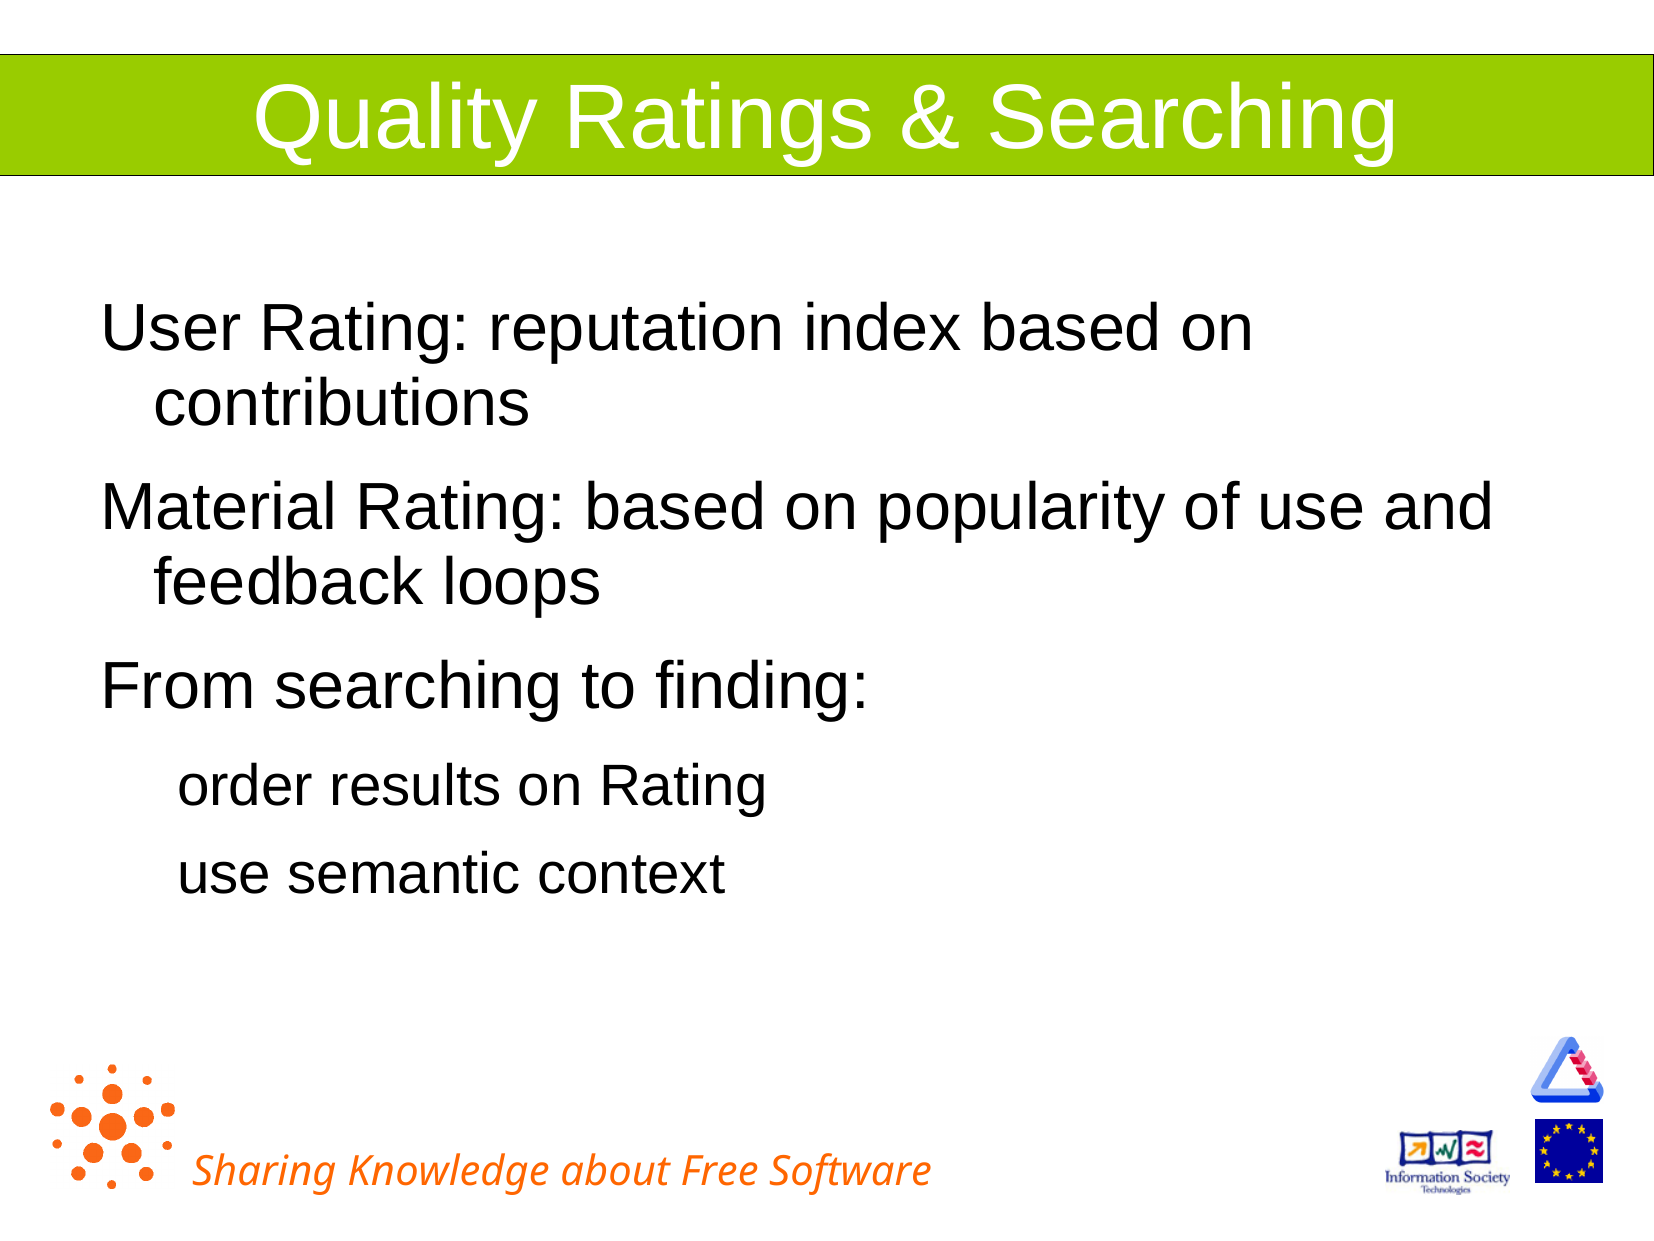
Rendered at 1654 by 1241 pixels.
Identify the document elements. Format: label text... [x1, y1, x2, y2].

picture [1535, 1119, 1603, 1183]
title Quality Ratings & Searching [82, 48, 1571, 185]
picture [1385, 1130, 1510, 1195]
picture [1571, 1036, 1604, 1104]
list User Rating: reputation index based on contributions Material Rating: based on popularity of use and feedback loops From searching to finding: order results on Rating use semantic context [82, 290, 1571, 1109]
picture [50, 1064, 175, 1189]
